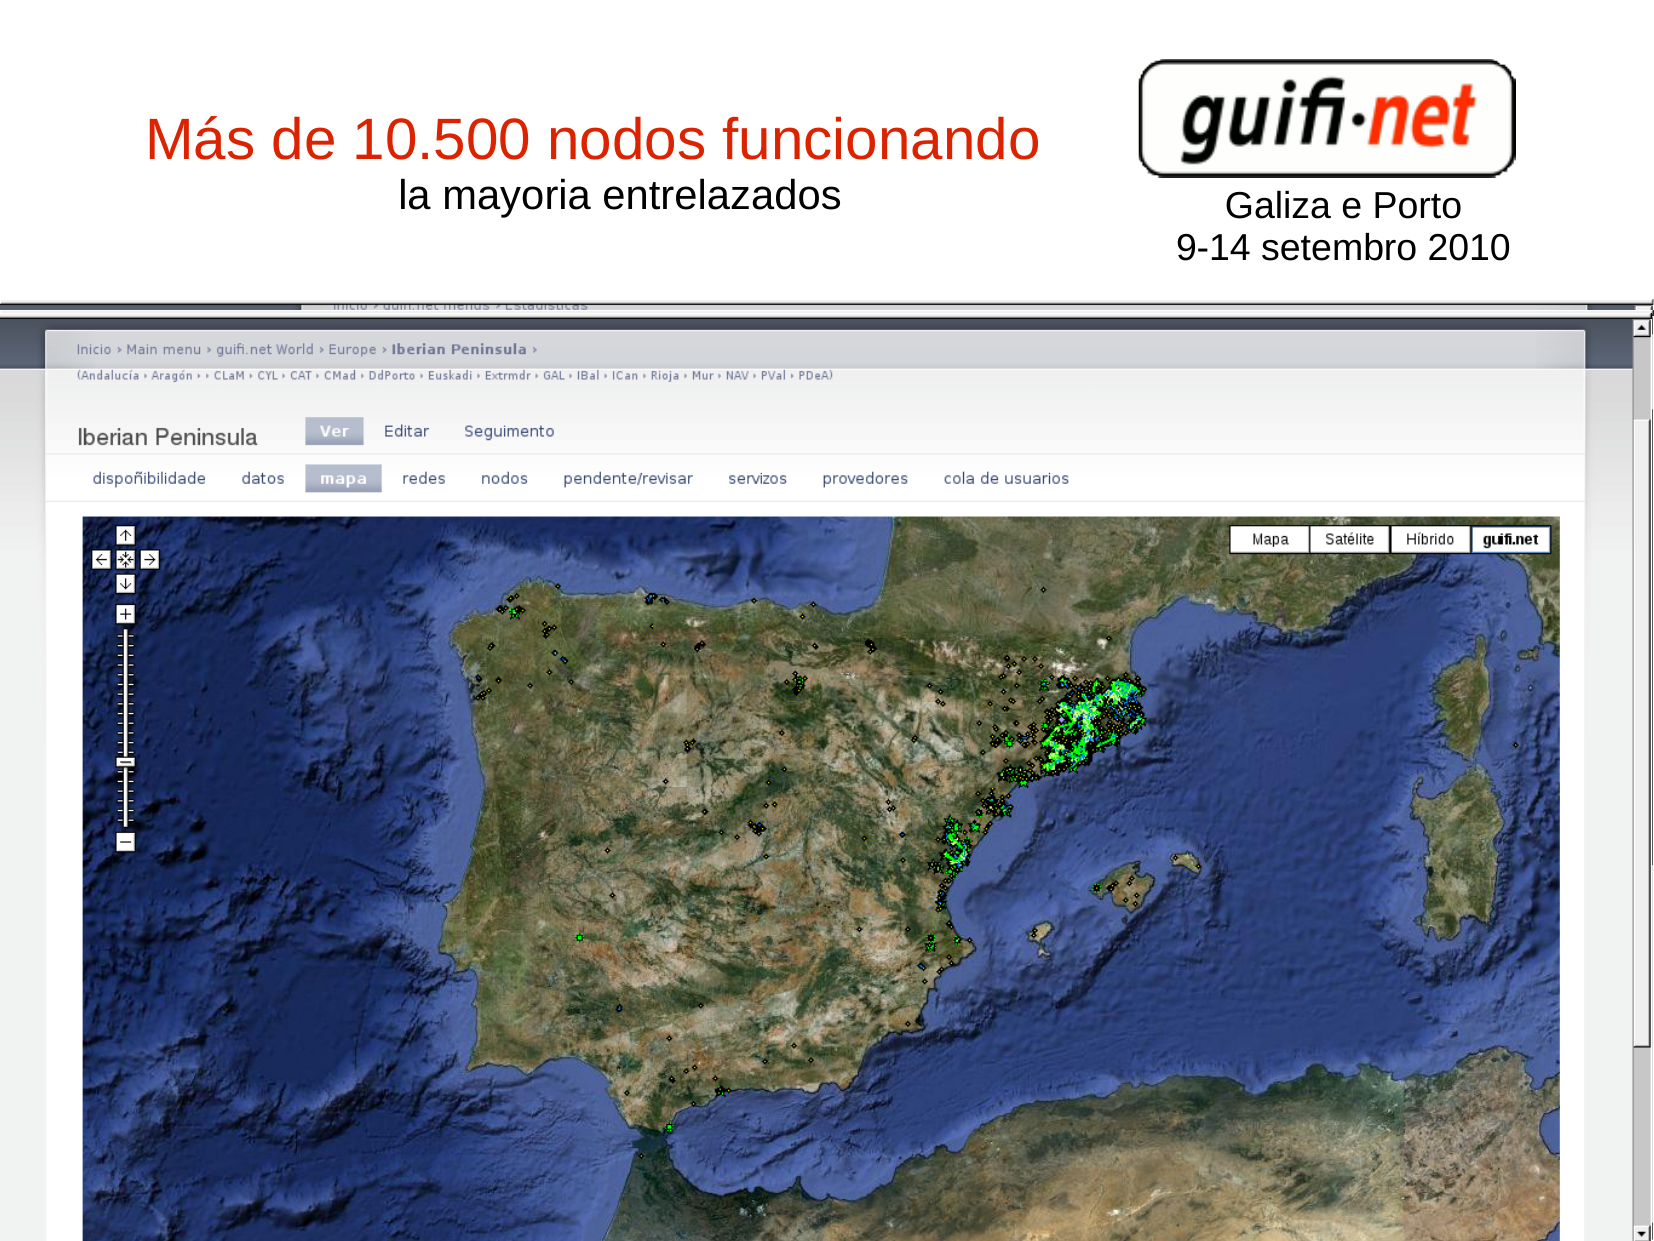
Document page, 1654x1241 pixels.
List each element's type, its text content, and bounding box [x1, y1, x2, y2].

picture [1137, 59, 1516, 177]
text_box Galiza e Porto 9-14 setembro 2010 [1033, 177, 1654, 277]
picture [0, 299, 1654, 1241]
title Más de 10.500 nodos funcionando la mayoria entrelazados [76, 59, 1093, 267]
